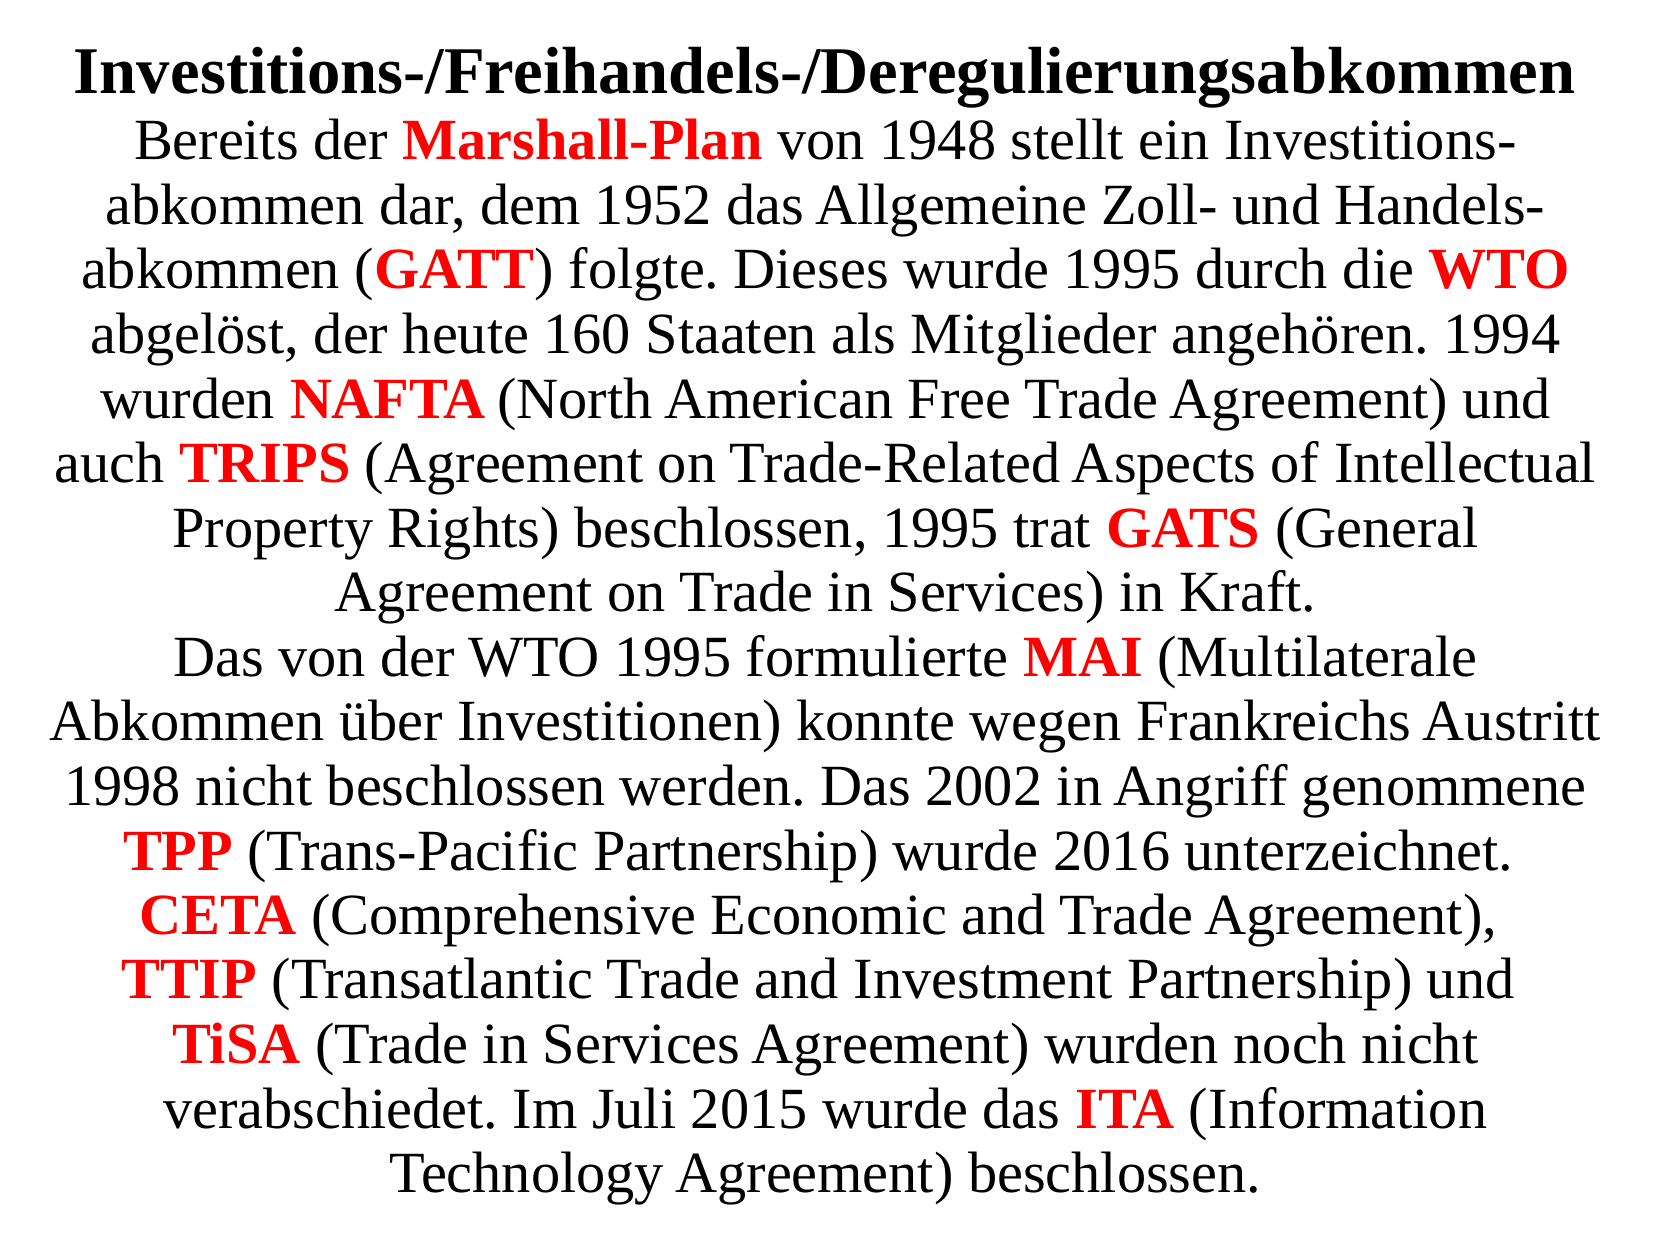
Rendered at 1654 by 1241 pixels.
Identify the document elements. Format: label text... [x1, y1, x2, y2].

text_box Investitions-/Freihandels-/Deregulierungsabkommen Bereits der Marshall-Plan von 1948 stellt ein Investitions-abkommen dar, dem 1952 das Allgemeine Zoll- und Handels-abkommen (GATT) folgte. Dieses wurde 1995 durch die WTO abgelöst, der heute 160 Staaten als Mitglieder angehören. 1994 wurden NAFTA (North American Free Trade Agreement) und auch TRIPS (Agreement on Trade-Related Aspects of Intellectual Property Rights) beschlossen, 1995 trat GATS (General Agreement on Trade in Services) in Kraft. Das von der WTO 1995 formulierte MAI (Multilaterale Abkommen über Investitionen) konnte wegen Frankreichs Austritt 1998 nicht beschlossen werden. Das 2002 in Angriff genommene TPP (Trans-Pacific Partnership) wurde 2016 unterzeichnet. CETA (Comprehensive Economic and Trade Agreement), TTIP (Transatlantic Trade and Investment Partnership) und TiSA (Trade in Services Agreement) wurden noch nicht verabschiedet. Im Juli 2015 wurde das ITA (Information Technology Agreement) beschlossen. [34, 26, 1630, 1217]
